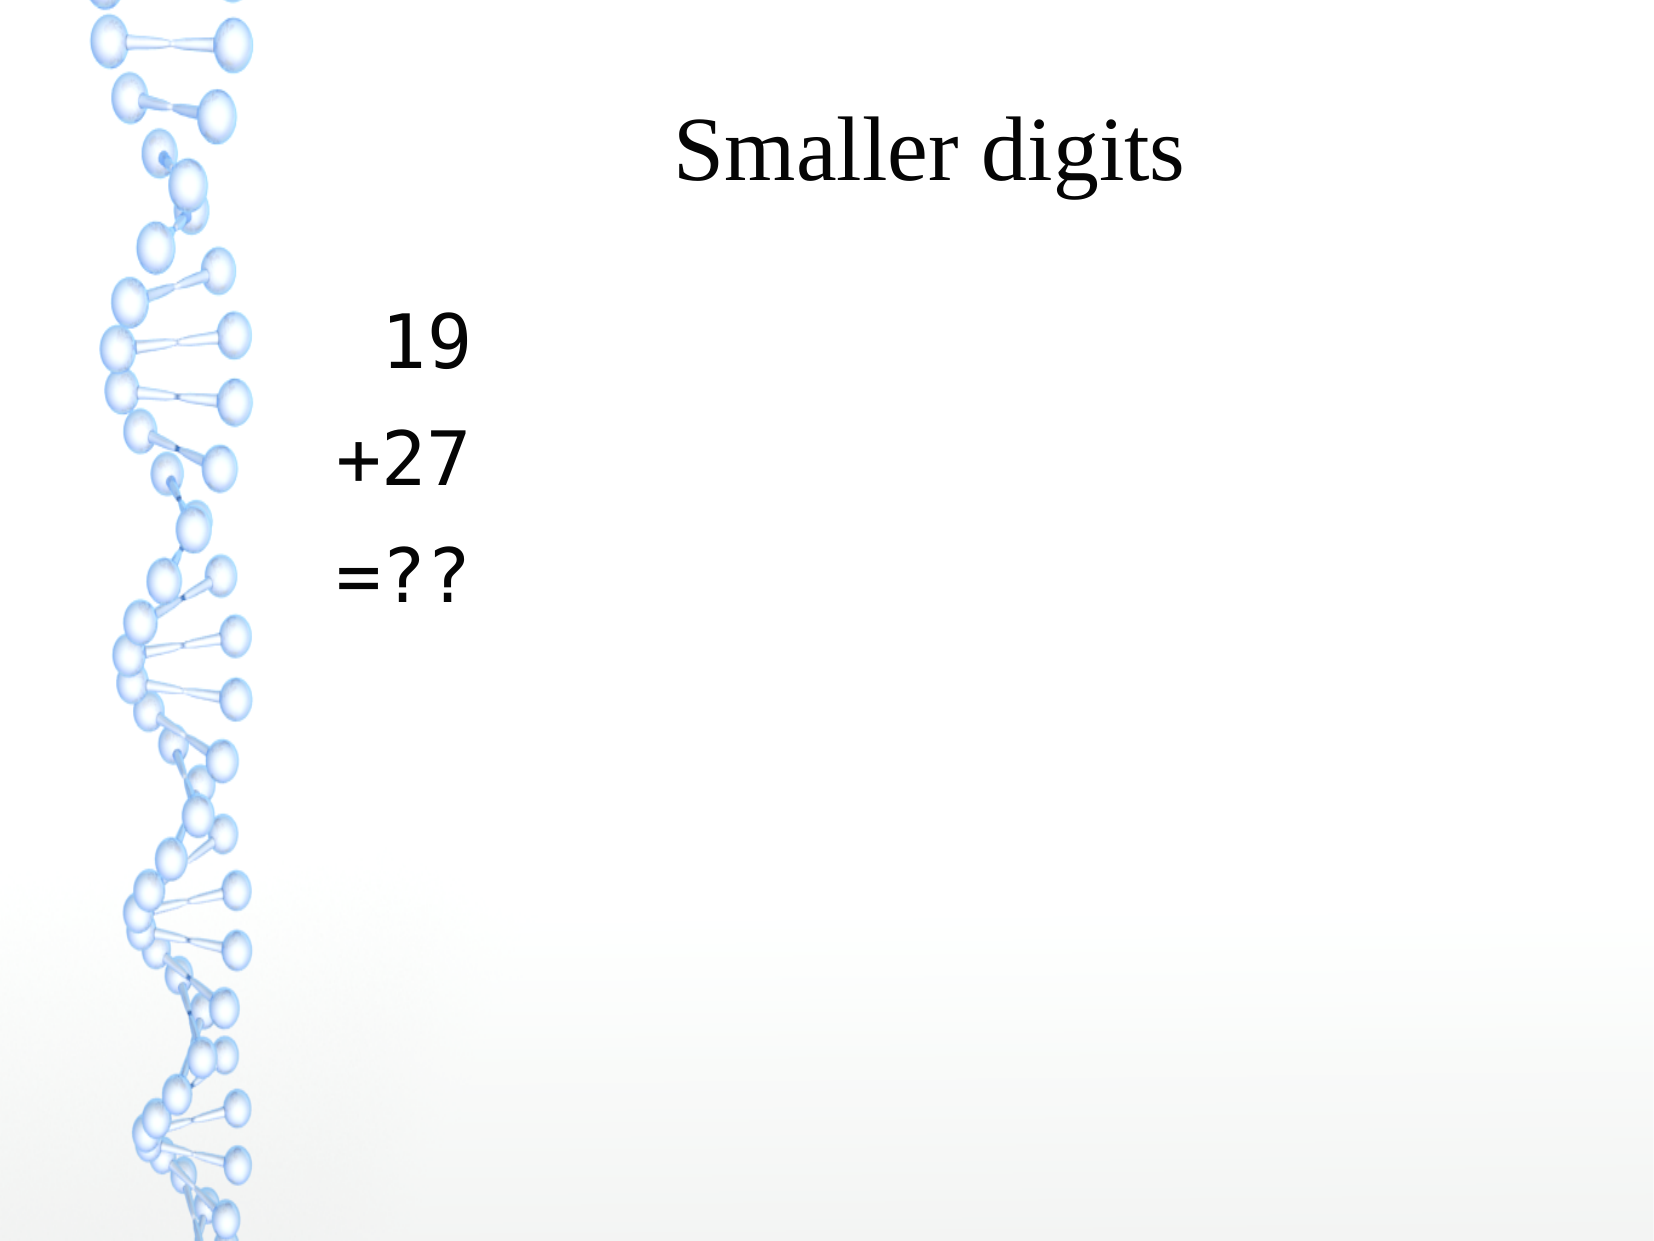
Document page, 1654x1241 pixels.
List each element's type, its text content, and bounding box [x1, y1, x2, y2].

title Smaller digits [265, 47, 1595, 252]
list 19 +27 =?? [265, 299, 915, 1019]
picture [0, 0, 1654, 1241]
